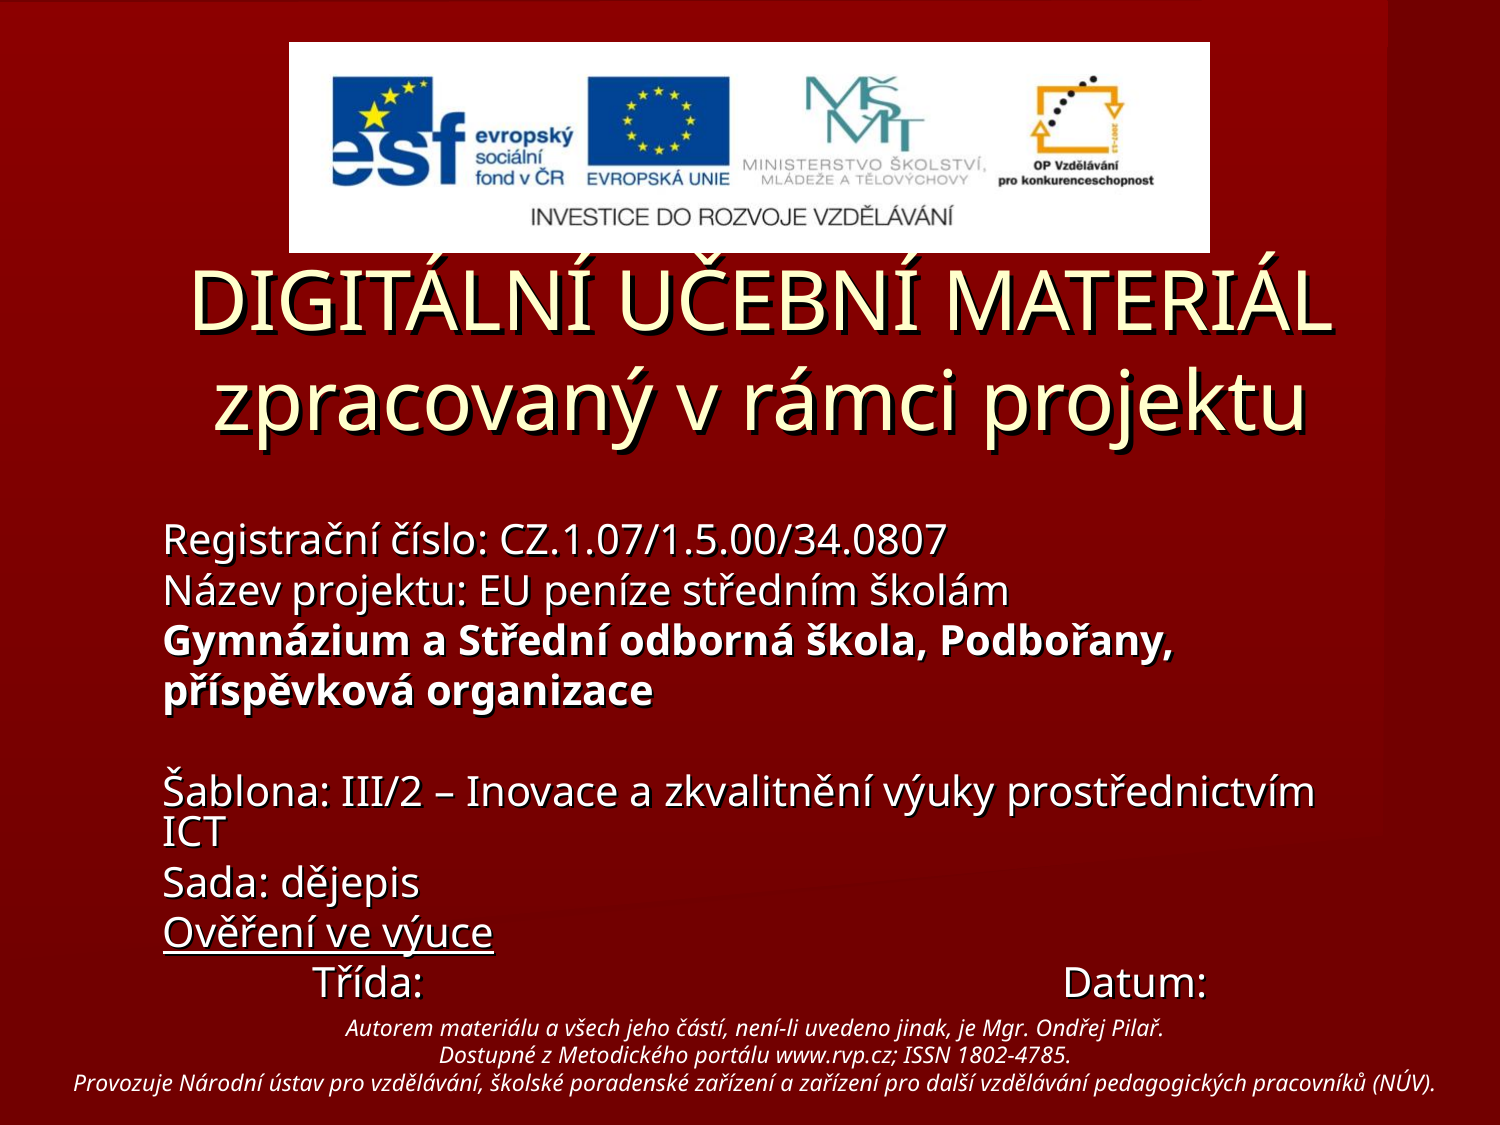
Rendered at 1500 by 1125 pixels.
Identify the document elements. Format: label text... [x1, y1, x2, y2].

text_box Registrační číslo: CZ.1.07/1.5.00/34.0807 Název projektu: EU peníze středním školám Gymnázium a Střední odborná škola, Podbořany, příspěvková organizace Šablona: III/2 – Inovace a zkvalitnění výuky prostřednictvím ICT Sada: dějepis Ověření ve výuce Třída: Datum: [147, 515, 1376, 1005]
title DIGITÁLNÍ UČEBNÍ MATERIÁL zpracovaný v rámci projektu [159, 239, 1364, 455]
picture [289, 42, 1210, 253]
text_box Autorem materiálu a všech jeho částí, není-li uvedeno jinak, je Mgr. Ondřej Pilař. Dostupné z Metodického portálu www.rvp.cz; ISSN 1802-4785. Provozuje Národní ústav pro vzdělávání, školské poradenské zařízení a zařízení pro další vzdělávání pedagogických pracovníků (NÚV). [41, 1005, 1471, 1104]
